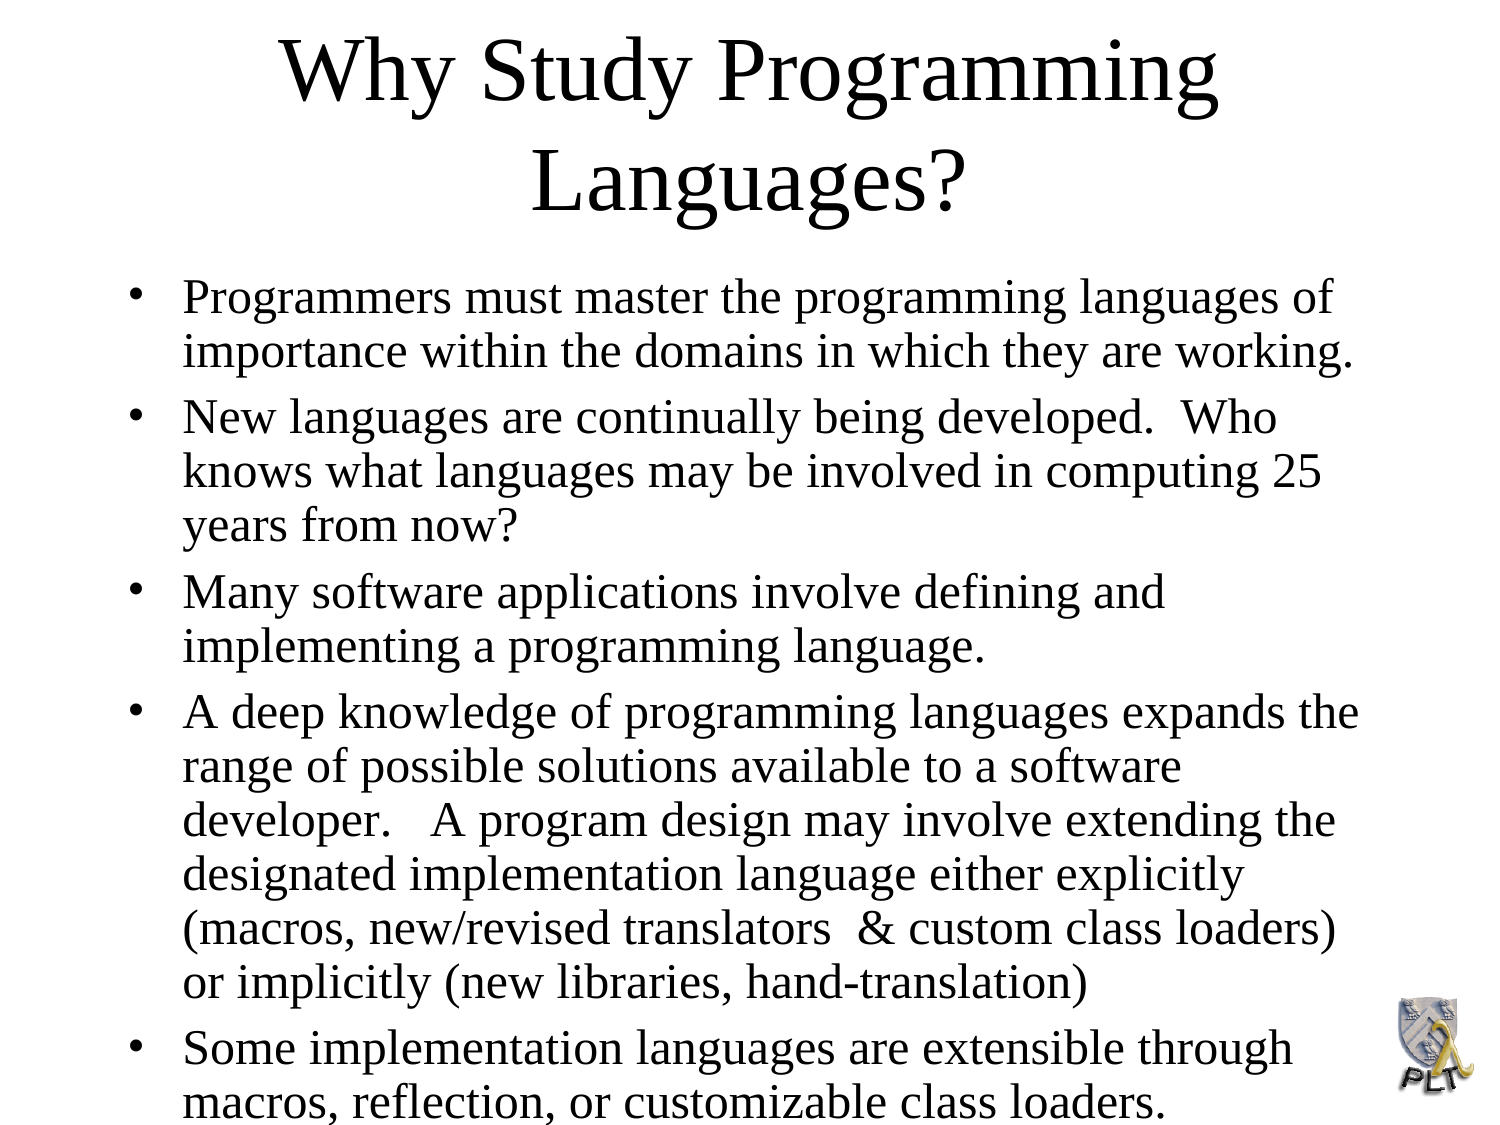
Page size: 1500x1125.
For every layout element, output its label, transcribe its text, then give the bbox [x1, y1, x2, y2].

title Why Study Programming Languages? [112, 0, 1388, 238]
list Programmers must master the programming languages of importance within the domains in which they are working. New languages are continually being developed. Who knows what languages may be involved in computing 25 years from now? Many software applications involve defining and implementing a programming language. A deep knowledge of programming languages expands the range of possible solutions available to a software developer. A program design may involve extending the designated implementation language either explicitly (macros, new/revised translators & custom class loaders) or implicitly (new libraries, hand-translation) Some implementation languages are extensible through macros, reflection, or customizable class loaders. [112, 262, 1388, 1125]
picture [1388, 987, 1480, 1100]
